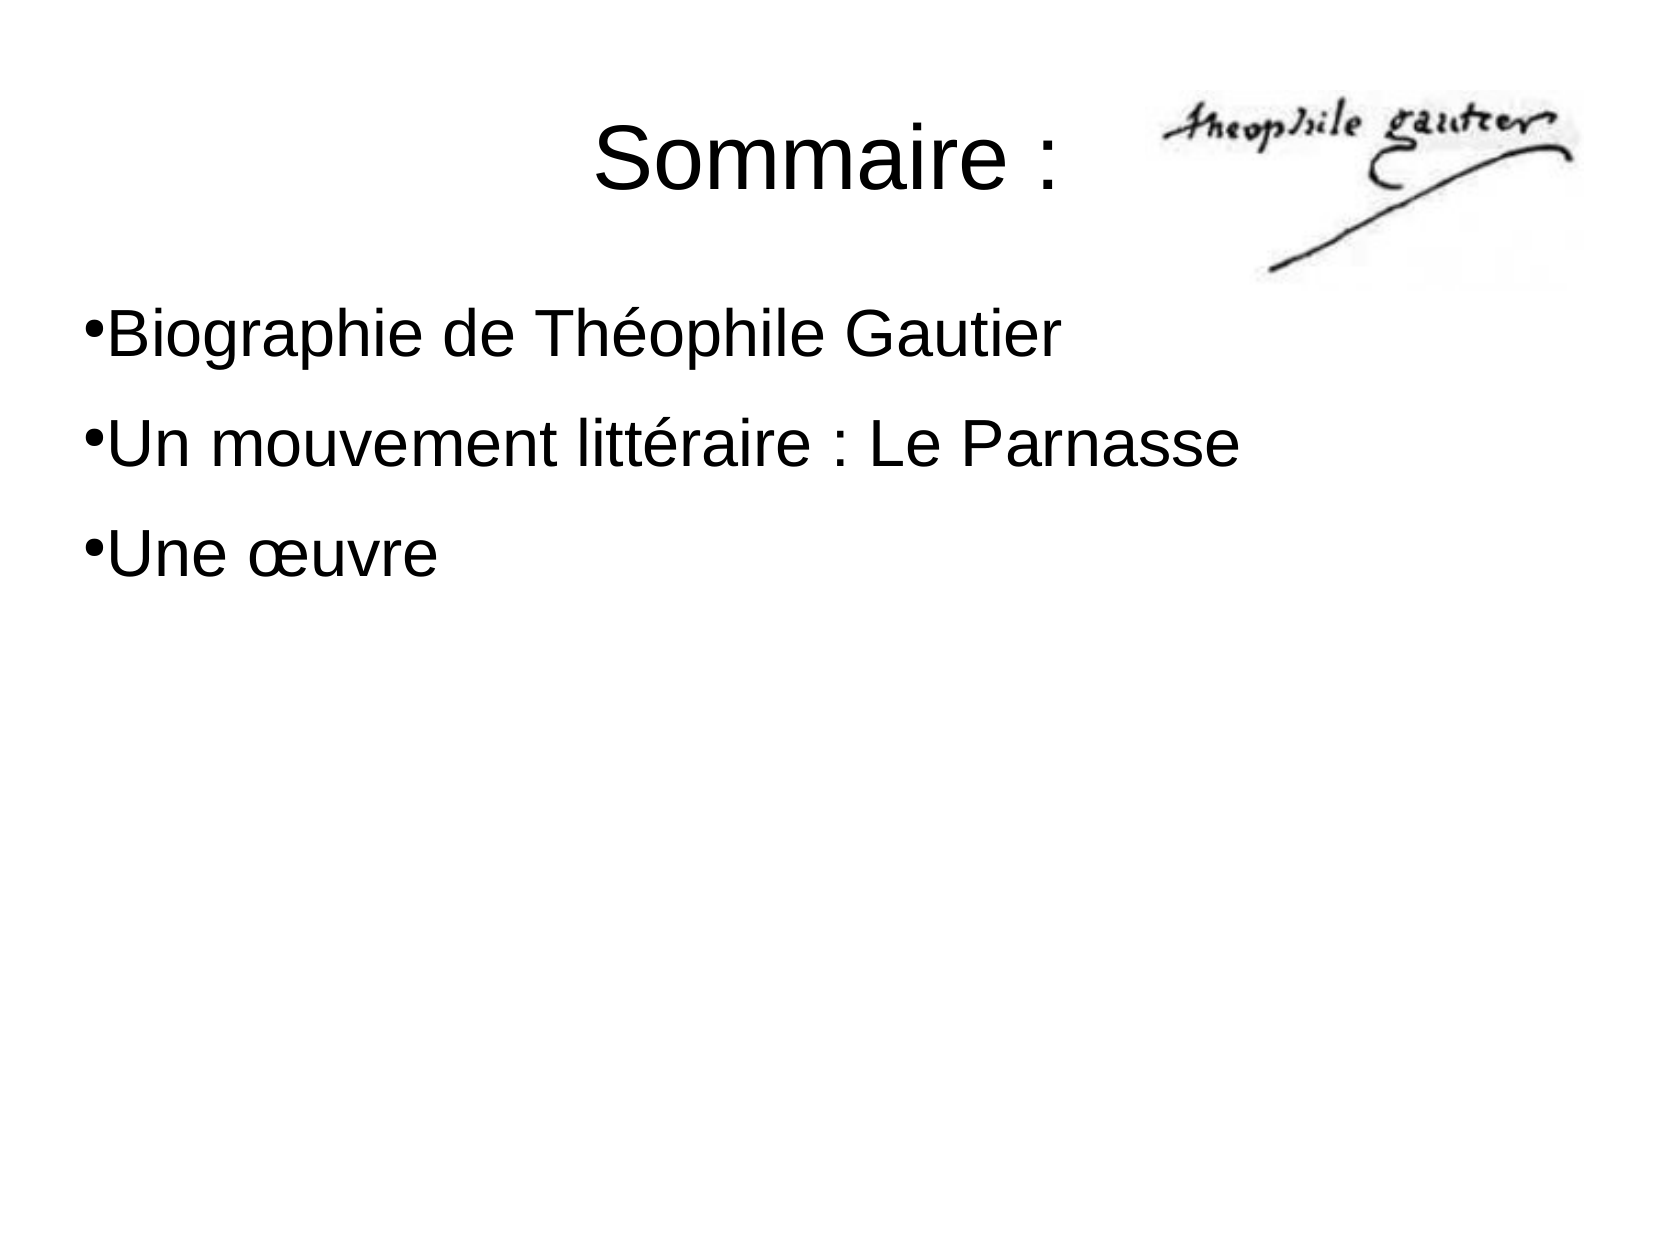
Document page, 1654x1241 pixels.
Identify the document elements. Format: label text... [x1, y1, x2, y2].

title Sommaire : [82, 49, 1571, 257]
picture [1145, 90, 1584, 291]
list Biographie de Théophile Gautier Un mouvement littéraire : Le Parnasse Une œuvre [82, 290, 1571, 1010]
